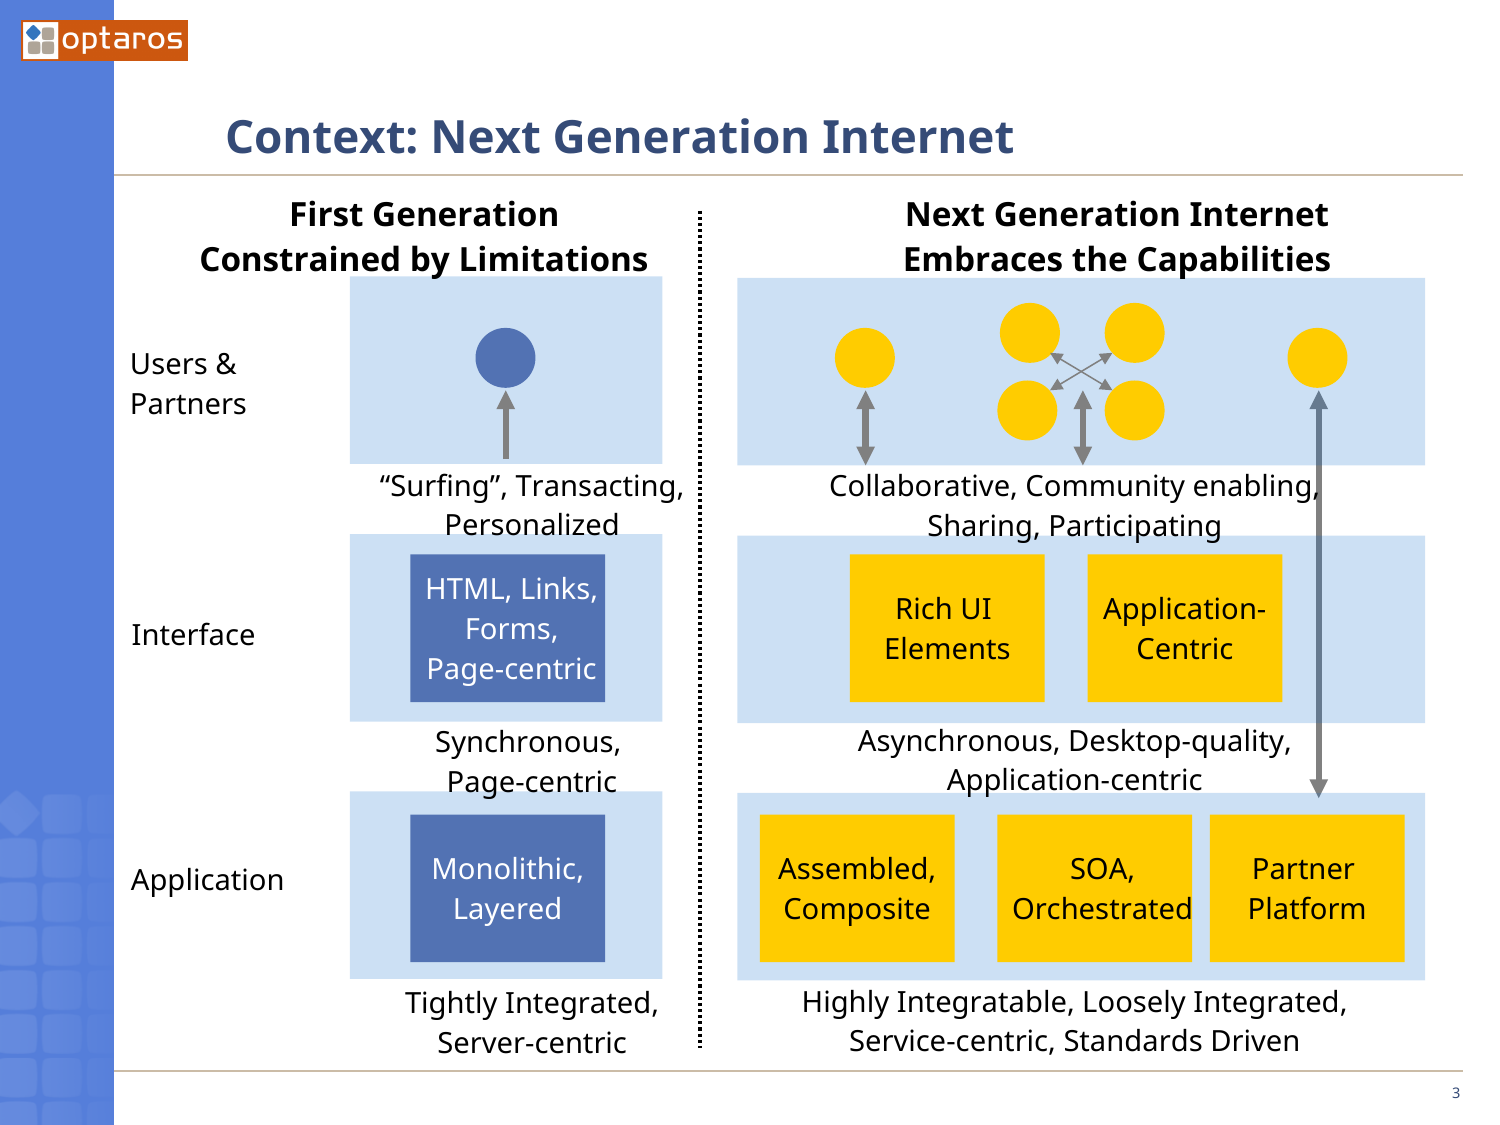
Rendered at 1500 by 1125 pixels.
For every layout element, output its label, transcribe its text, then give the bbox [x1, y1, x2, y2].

text_box [737, 277, 1426, 466]
text_box “Surfing”, Transacting, Personalized [365, 457, 700, 553]
text_box Tightly Integrated, Server-centric [390, 974, 675, 1070]
text_box Synchronous, Page-centric [420, 713, 644, 809]
text_box [737, 792, 1426, 981]
text_box Highly Integratable, Loosely Integrated, Service-centric, Standards Driven [762, 973, 1388, 1069]
text_box First Generation Constrained by Limitations [184, 182, 665, 289]
picture [0, 0, 188, 1125]
text_box [349, 534, 663, 722]
text_box [349, 289, 663, 464]
text_box Rich UI Elements [849, 554, 1045, 703]
text_box Asynchronous, Desktop-quality, Application-centric [762, 712, 1388, 808]
text_box Collaborative, Community enabling, Sharing, Participating [762, 457, 1388, 553]
text_box Monolithic, Layered [410, 814, 606, 963]
text_box Users & Partners [115, 335, 263, 431]
text_box Application- Centric [1087, 554, 1283, 703]
text_box Interface [116, 606, 271, 662]
text_box Application [116, 851, 300, 907]
text_box Partner Platform [1209, 814, 1405, 963]
text_box Next Generation Internet Embraces the Capabilities [888, 182, 1347, 289]
title Context: Next Generation Internet [224, 37, 1463, 175]
text_box [737, 535, 1426, 724]
text_box SOA, Orchestrated [997, 814, 1193, 963]
text_box Assembled, Composite [759, 814, 955, 963]
text_box HTML, Links, Forms, Page-centric [410, 554, 606, 703]
text_box [349, 791, 663, 979]
